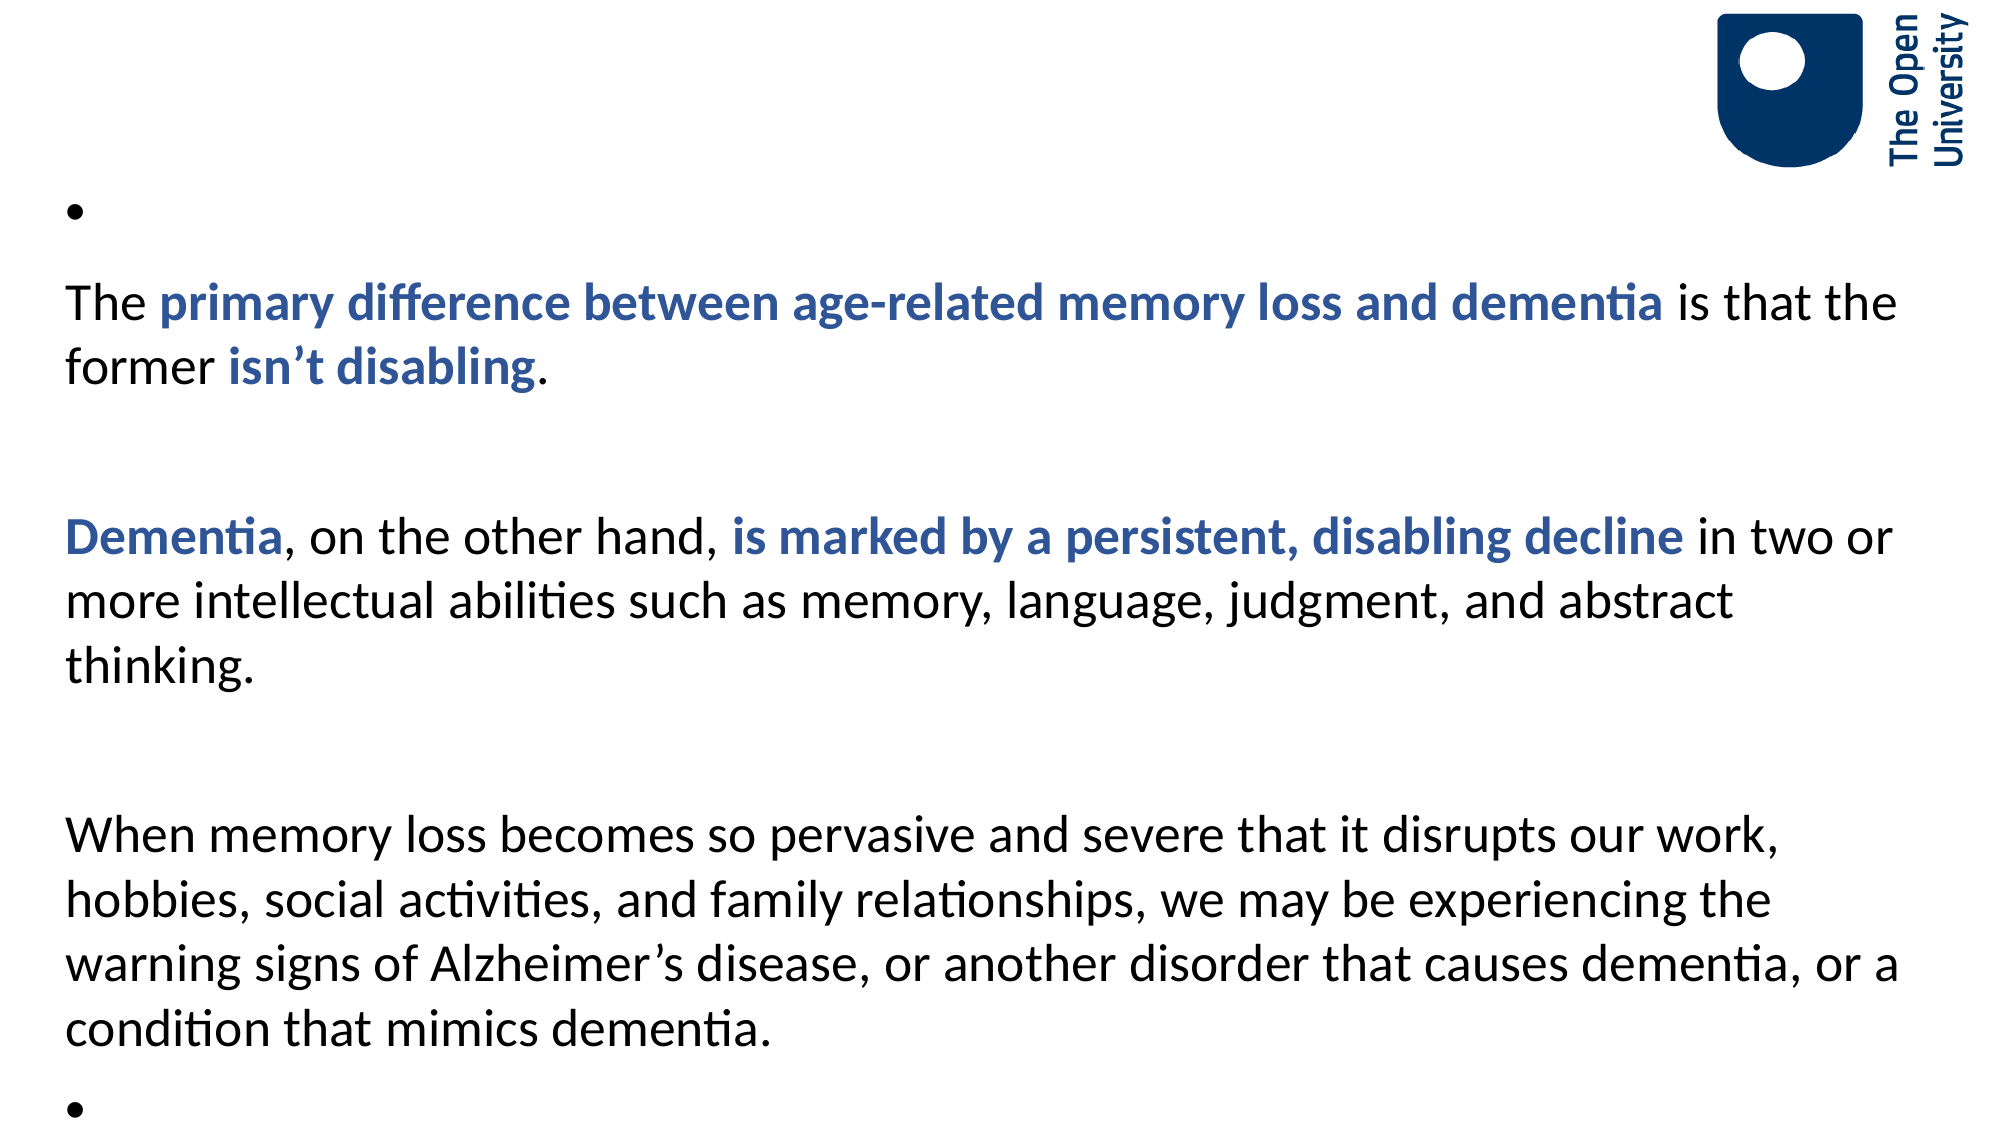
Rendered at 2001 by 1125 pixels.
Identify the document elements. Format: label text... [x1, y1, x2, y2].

picture [1716, 10, 1971, 170]
list The primary difference between age-related memory loss and dementia is that the former isn’t disabling. Dementia, on the other hand, is marked by a persistent, disabling decline in two or more intellectual abilities such as memory, language, judgment, and abstract thinking. When memory loss becomes so pervasive and severe that it disrupts our work, hobbies, social activities, and family relationships, we may be experiencing the warning signs of Alzheimer’s disease, or another disorder that causes dementia, or a condition that mimics dementia. [50, 169, 1948, 1074]
